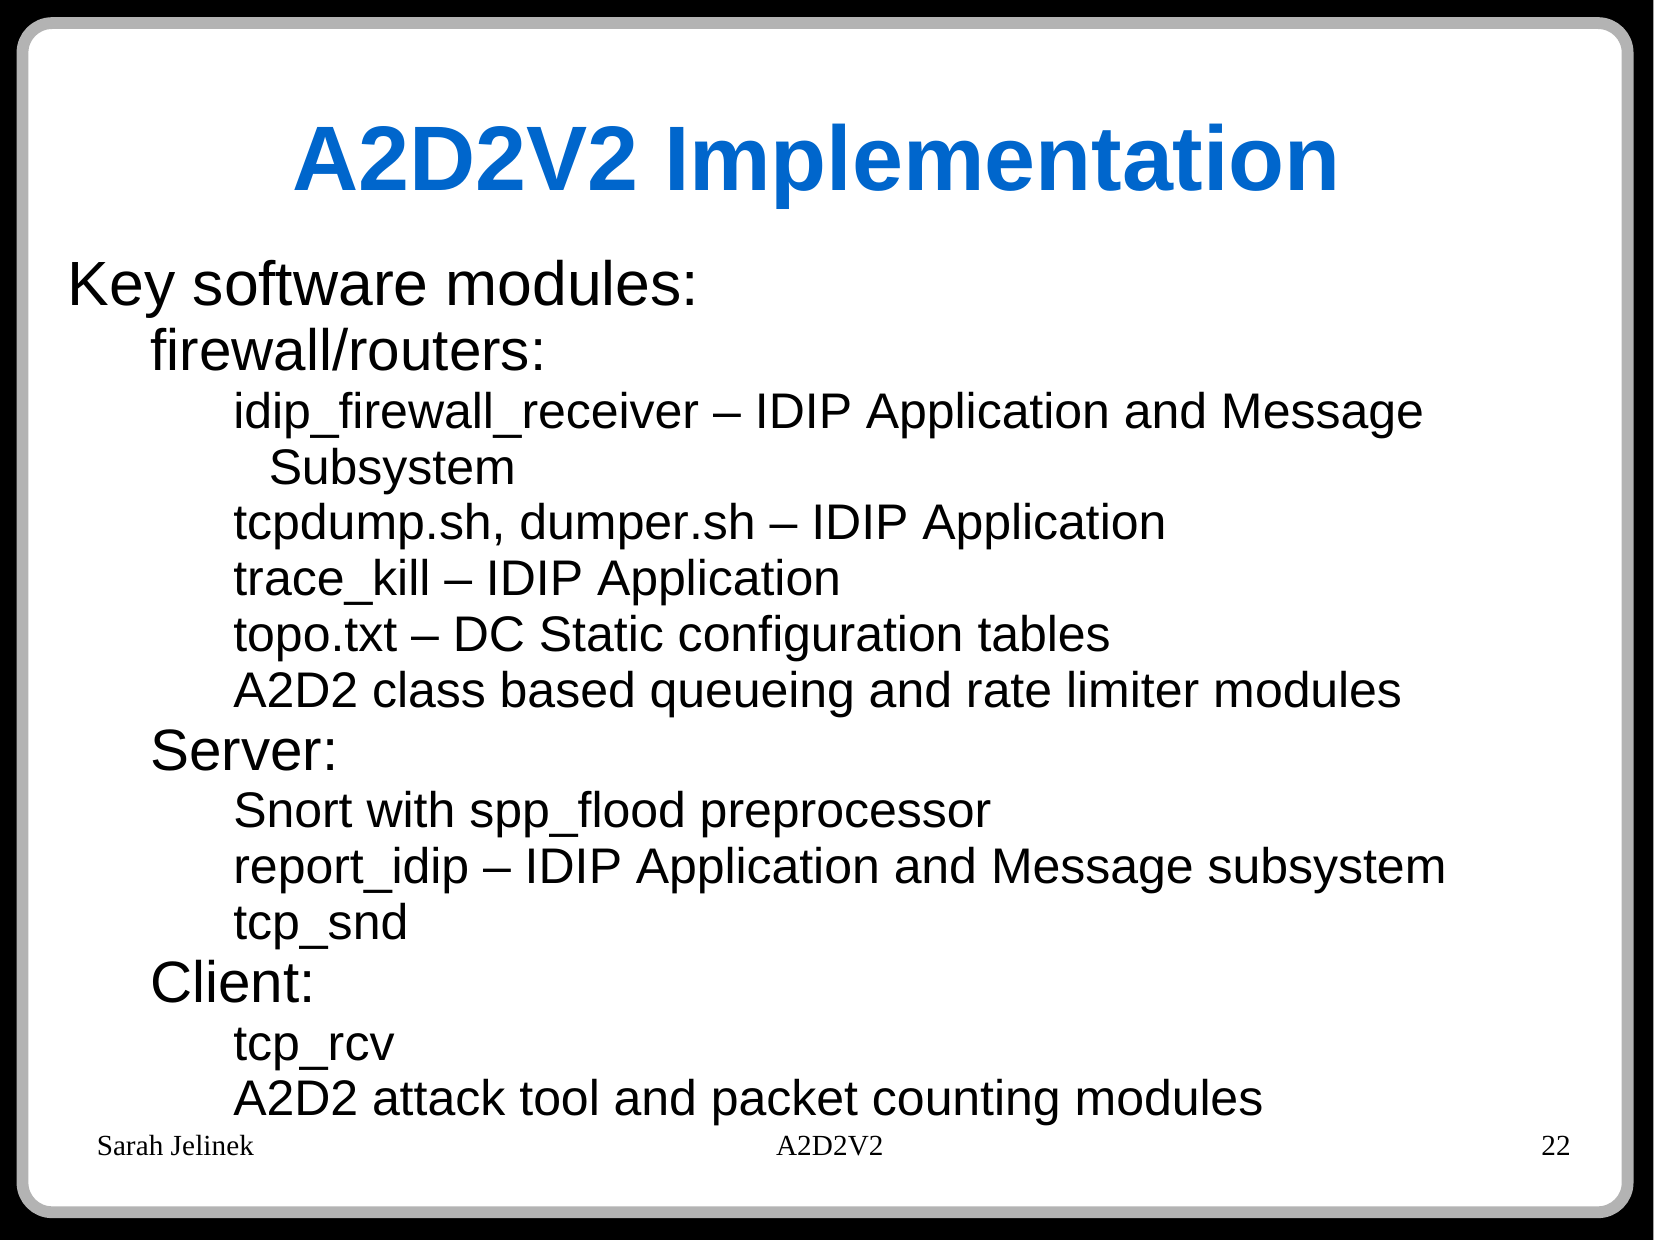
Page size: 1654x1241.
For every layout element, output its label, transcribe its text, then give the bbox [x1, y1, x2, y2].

list Key software modules: firewall/routers: idip_firewall_receiver – IDIP Application and Message Subsystem tcpdump.sh, dumper.sh – IDIP Application trace_kill – IDIP Application topo.txt – DC Static configuration tables A2D2 class based queueing and rate limiter modules Server: Snort with spp_flood preprocessor report_idip – IDIP Application and Message subsystem tcp_snd Client: tcp_rcv A2D2 attack tool and packet counting modules [56, 248, 1575, 1127]
title A2D2V2 Implementation [91, 40, 1543, 248]
